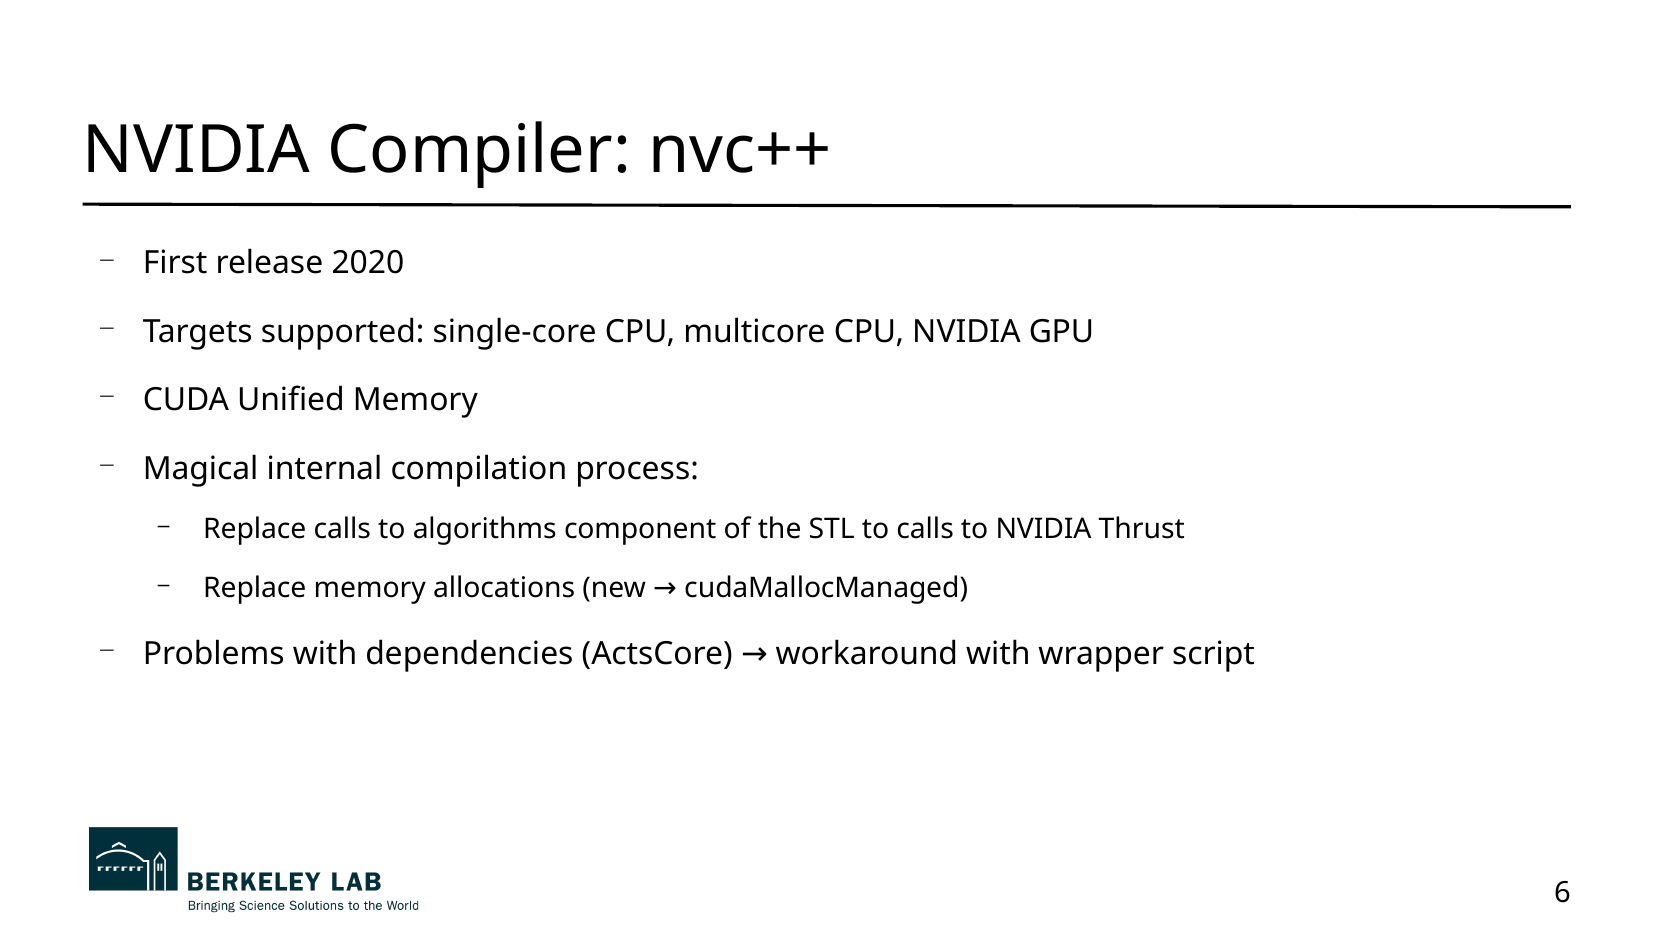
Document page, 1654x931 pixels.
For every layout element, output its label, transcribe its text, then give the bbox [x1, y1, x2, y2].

picture [71, 809, 436, 930]
list First release 2020 Targets supported: single-core CPU, multicore CPU, NVIDIA GPU CUDA Unified Memory Magical internal compilation process: Replace calls to algorithms component of the STL to calls to NVIDIA Thrust Replace memory allocations (new → cudaMallocManaged) Problems with dependencies (ActsCore) → workaround with wrapper script [82, 240, 1571, 676]
title NVIDIA Compiler: nvc++ [82, 37, 1571, 193]
